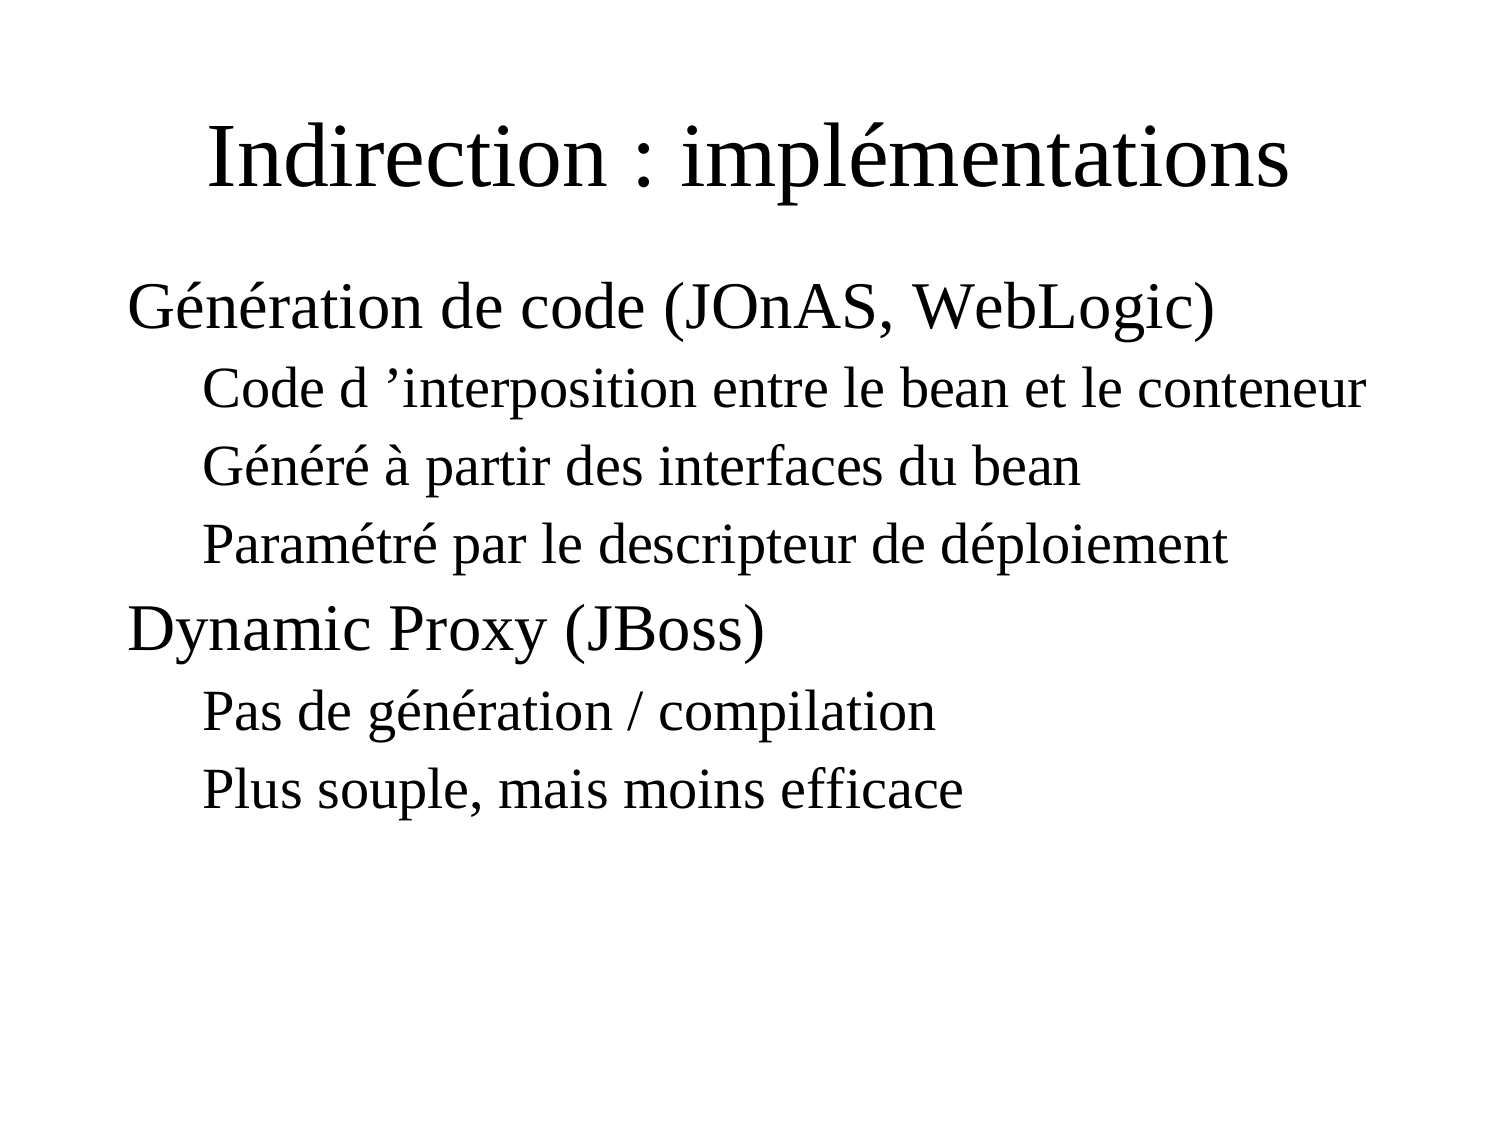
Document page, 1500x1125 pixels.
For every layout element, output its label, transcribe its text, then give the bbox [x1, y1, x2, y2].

list Génération de code (JOnAS, WebLogic) Code d ’interposition entre le bean et le conteneur Généré à partir des interfaces du bean Paramétré par le descripteur de déploiement Dynamic Proxy (JBoss) Pas de génération / compilation Plus souple, mais moins efficace [112, 262, 1388, 1052]
title Indirection : implémentations [112, 62, 1388, 250]
